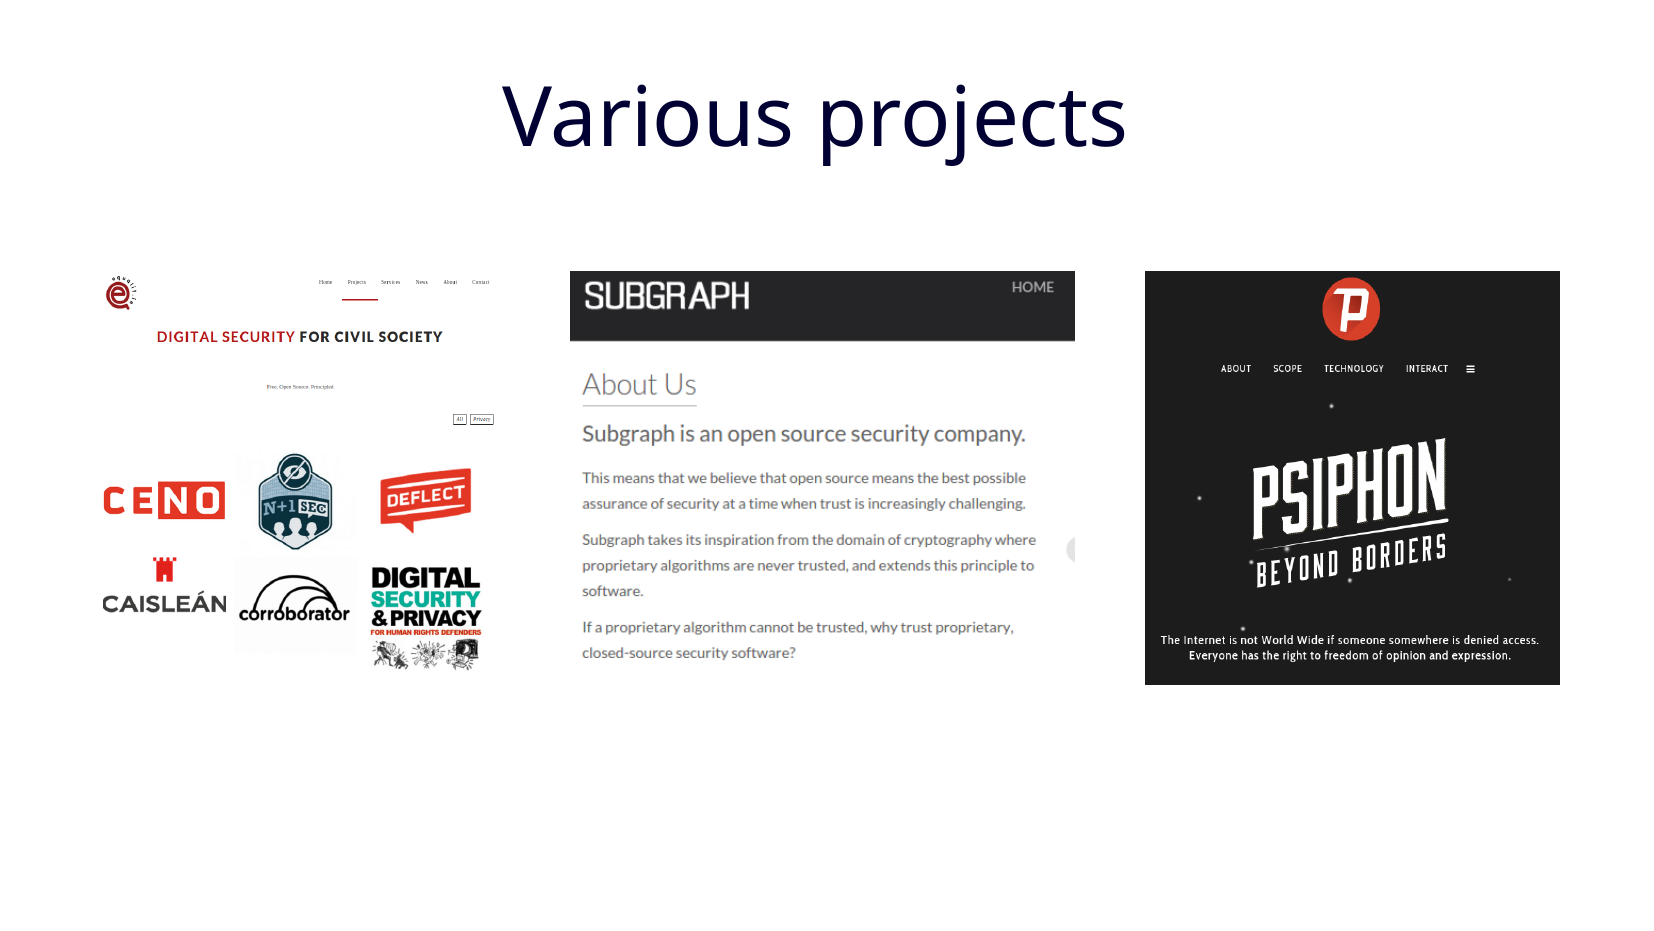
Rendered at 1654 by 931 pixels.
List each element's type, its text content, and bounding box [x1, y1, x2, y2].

list [82, 217, 1571, 758]
picture [1145, 271, 1560, 686]
title Various projects [82, 37, 1571, 193]
picture [94, 271, 508, 686]
picture [570, 271, 1075, 674]
